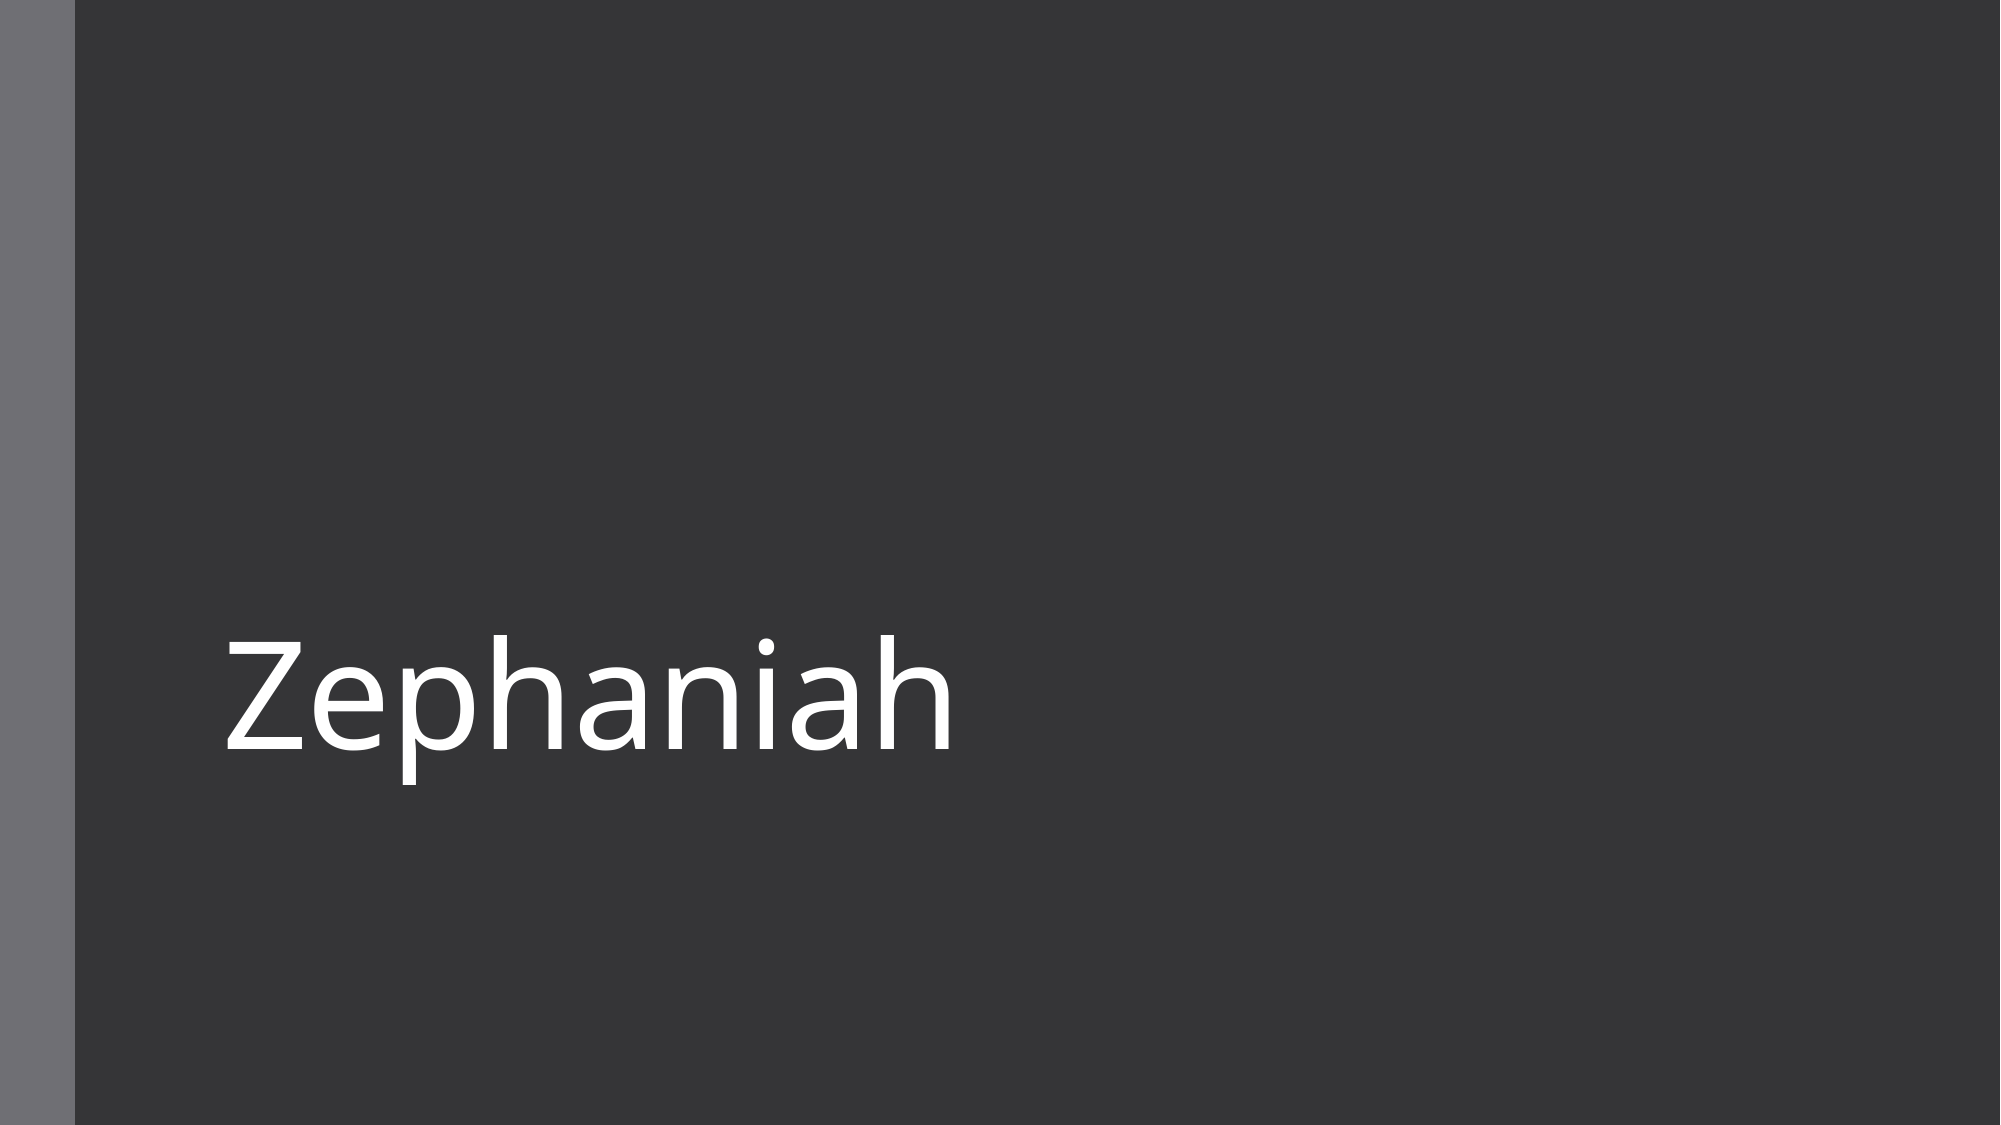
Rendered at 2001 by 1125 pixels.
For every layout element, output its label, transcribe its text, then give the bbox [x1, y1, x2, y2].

title Zephaniah [206, 124, 1752, 788]
